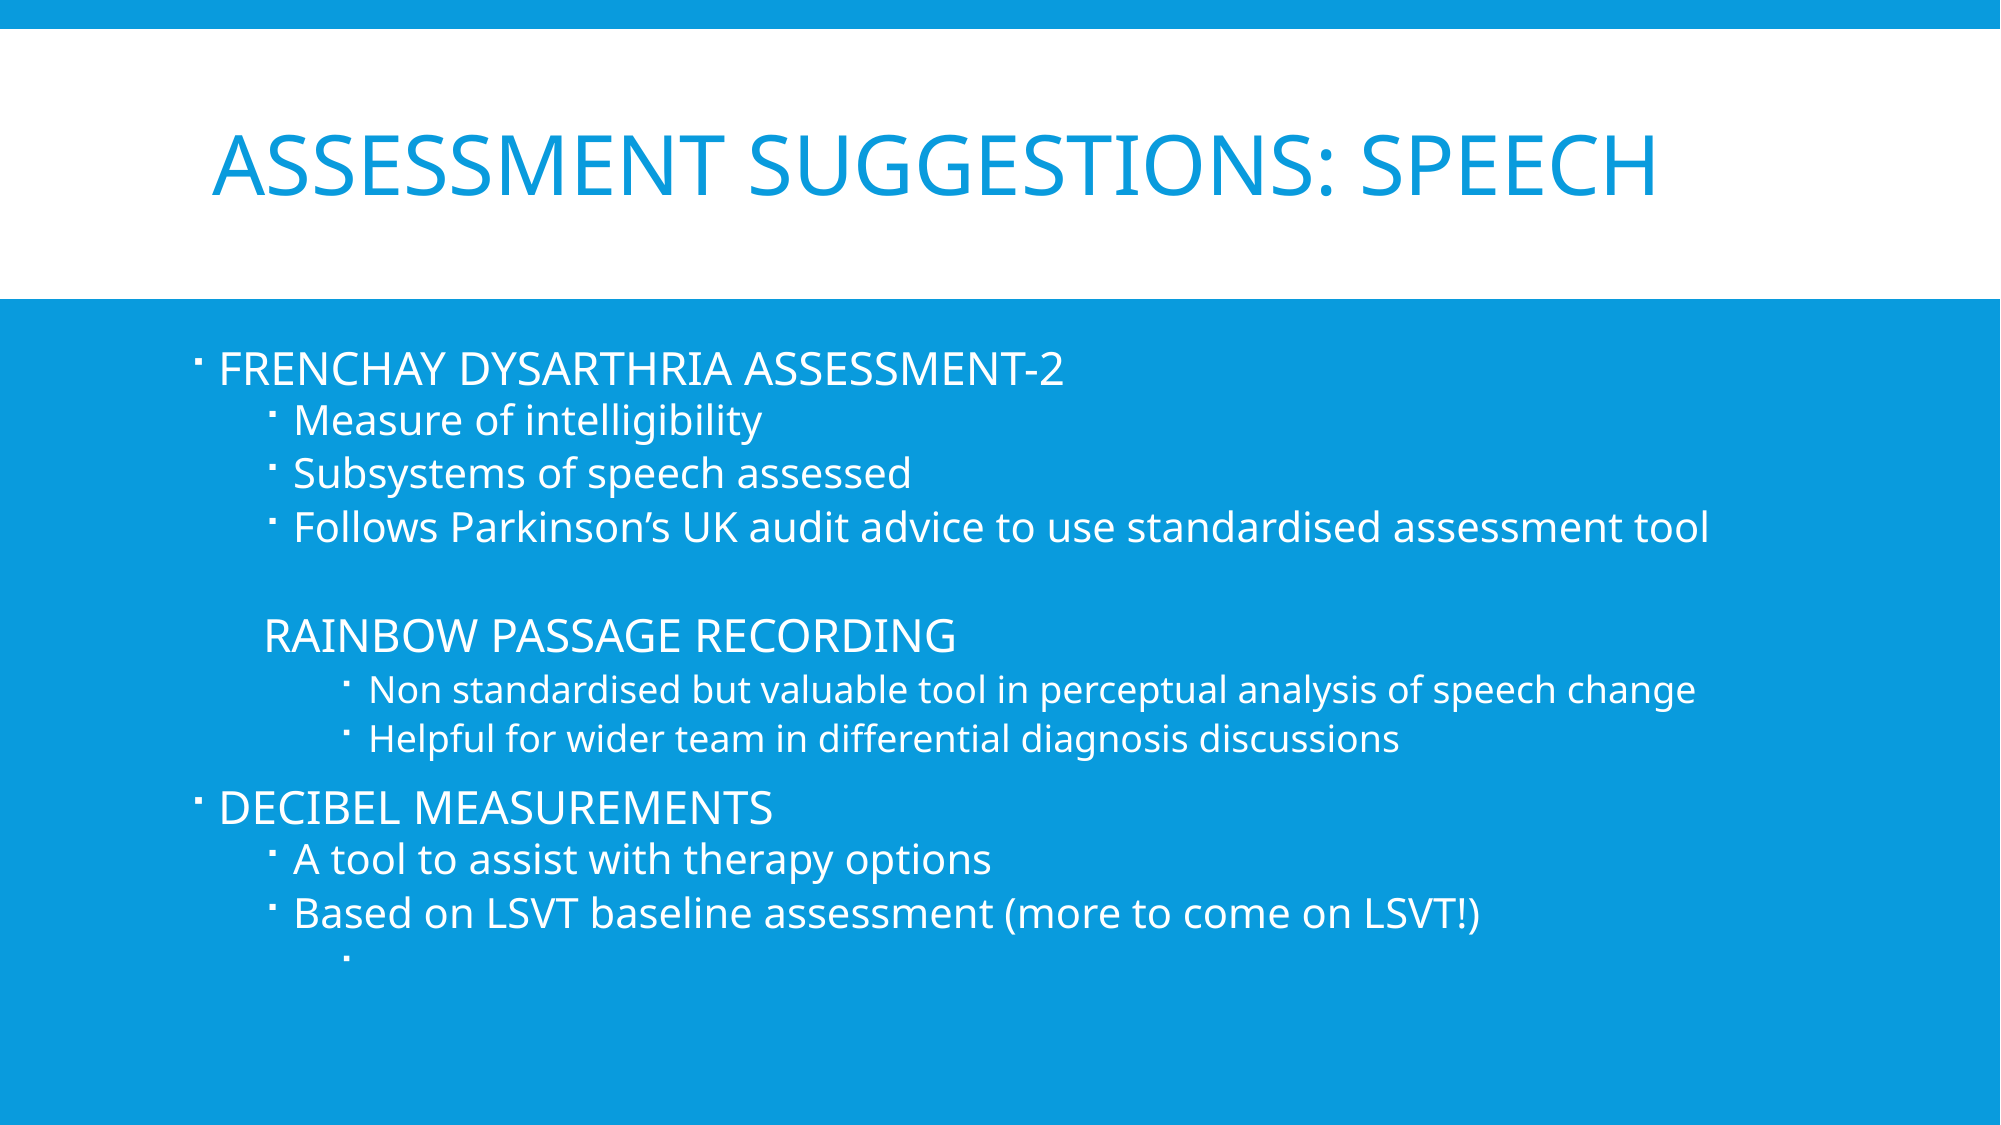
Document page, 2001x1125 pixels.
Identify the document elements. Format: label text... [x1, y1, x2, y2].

list FRENCHAY DYSARTHRIA ASSESSMENT-2 Measure of intelligibility Subsystems of speech assessed Follows Parkinson’s UK audit advice to use standardised assessment tool RAINBOW PASSAGE RECORDING Non standardised but valuable tool in perceptual analysis of speech change Helpful for wider team in differential diagnosis discussions DECIBEL MEASUREMENTS A tool to assist with therapy options Based on LSVT baseline assessment (more to come on LSVT!) [173, 338, 1779, 1029]
title Assessment suggestions: speech [197, 46, 1803, 294]
